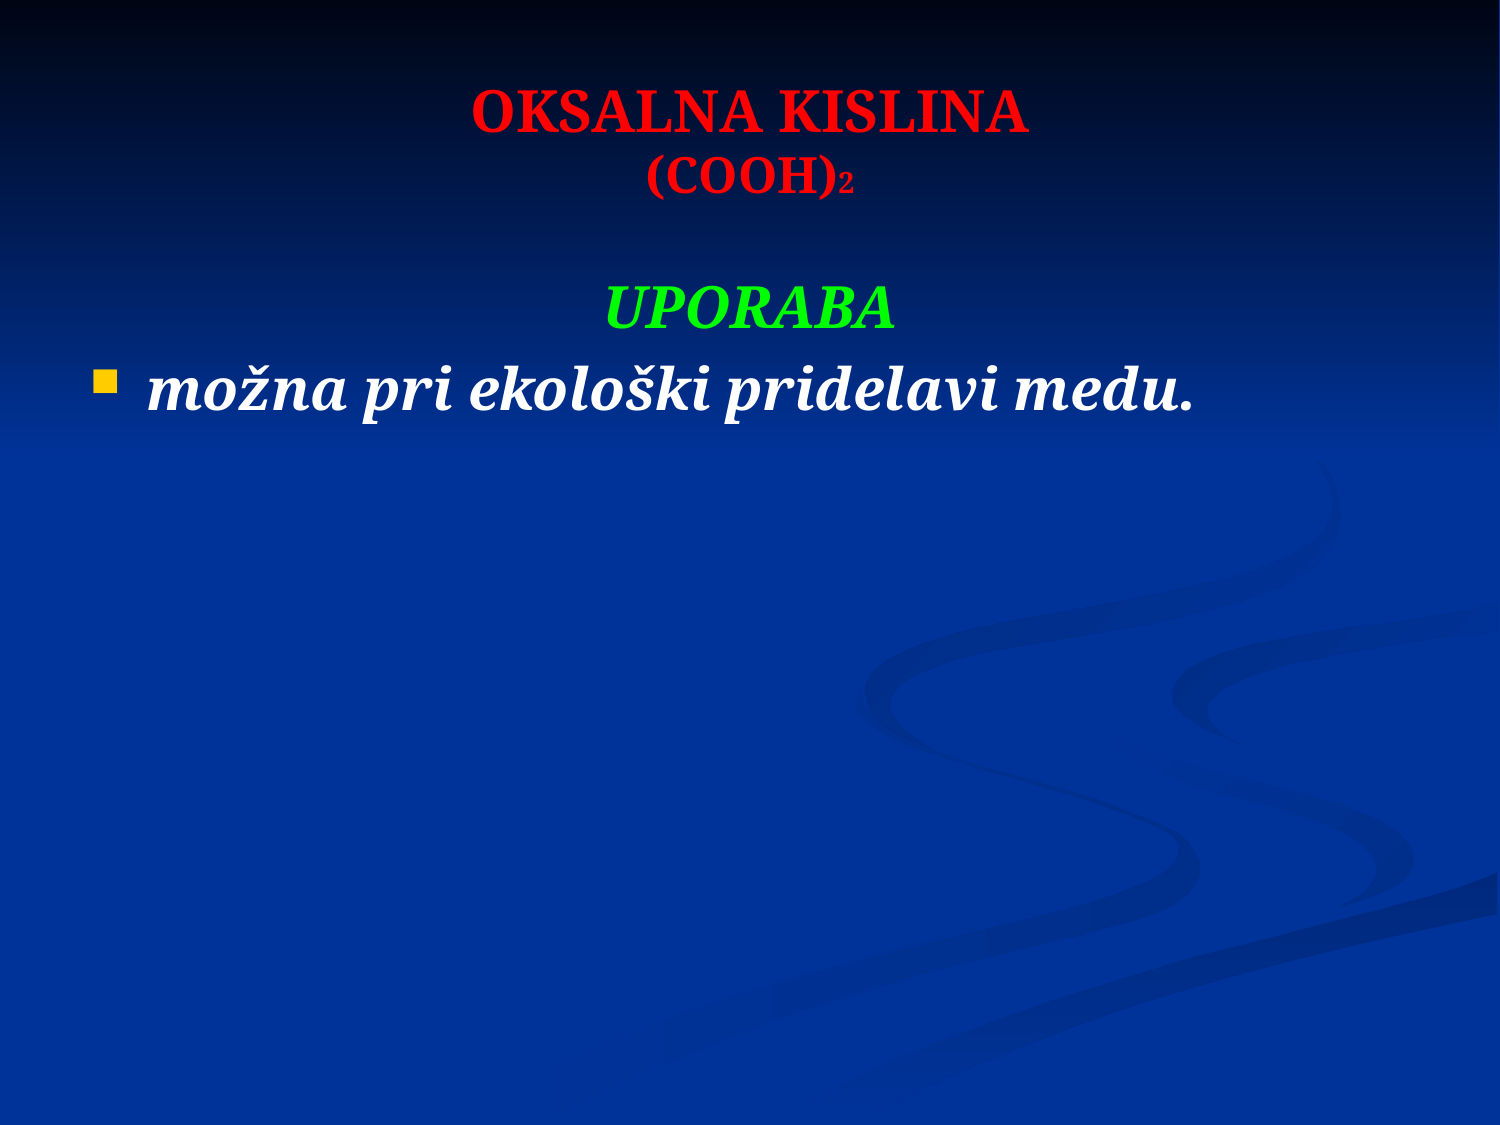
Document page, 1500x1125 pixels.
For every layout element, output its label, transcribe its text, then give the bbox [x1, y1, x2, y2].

title OKSALNA KISLINA (COOH)2 [75, 45, 1425, 233]
list UPORABA možna pri ekološki pridelavi medu. [75, 262, 1425, 1005]
